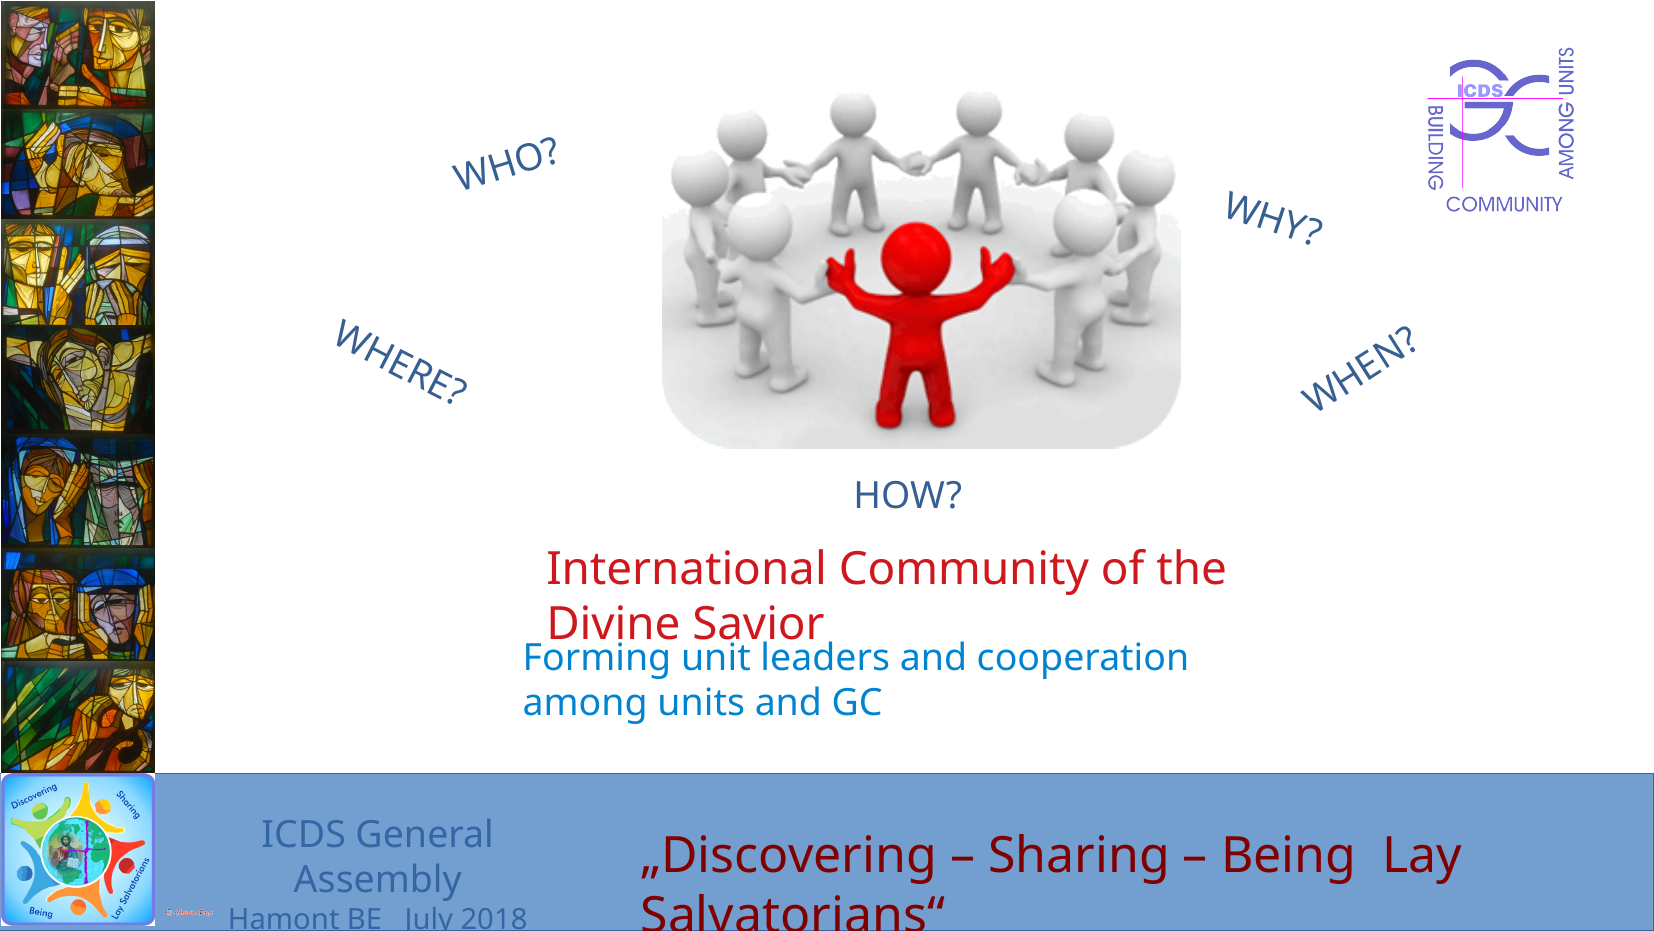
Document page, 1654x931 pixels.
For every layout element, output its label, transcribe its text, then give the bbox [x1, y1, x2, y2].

text_box „Discovering – Sharing – Being Lay Salvatorians“ [625, 814, 1607, 892]
text_box Forming unit leaders and cooperation among units and GC [507, 625, 1315, 687]
text_box WHERE? [311, 296, 528, 445]
text_box HOW? [838, 464, 981, 521]
picture [166, 909, 213, 917]
text_box WHY? [1203, 168, 1352, 266]
text_box International Community of the Divine Savior [531, 531, 1311, 613]
picture [662, 75, 1181, 449]
picture [1425, 47, 1583, 212]
text_box WHO? [431, 112, 585, 209]
text_box WHEN? [1277, 284, 1467, 434]
